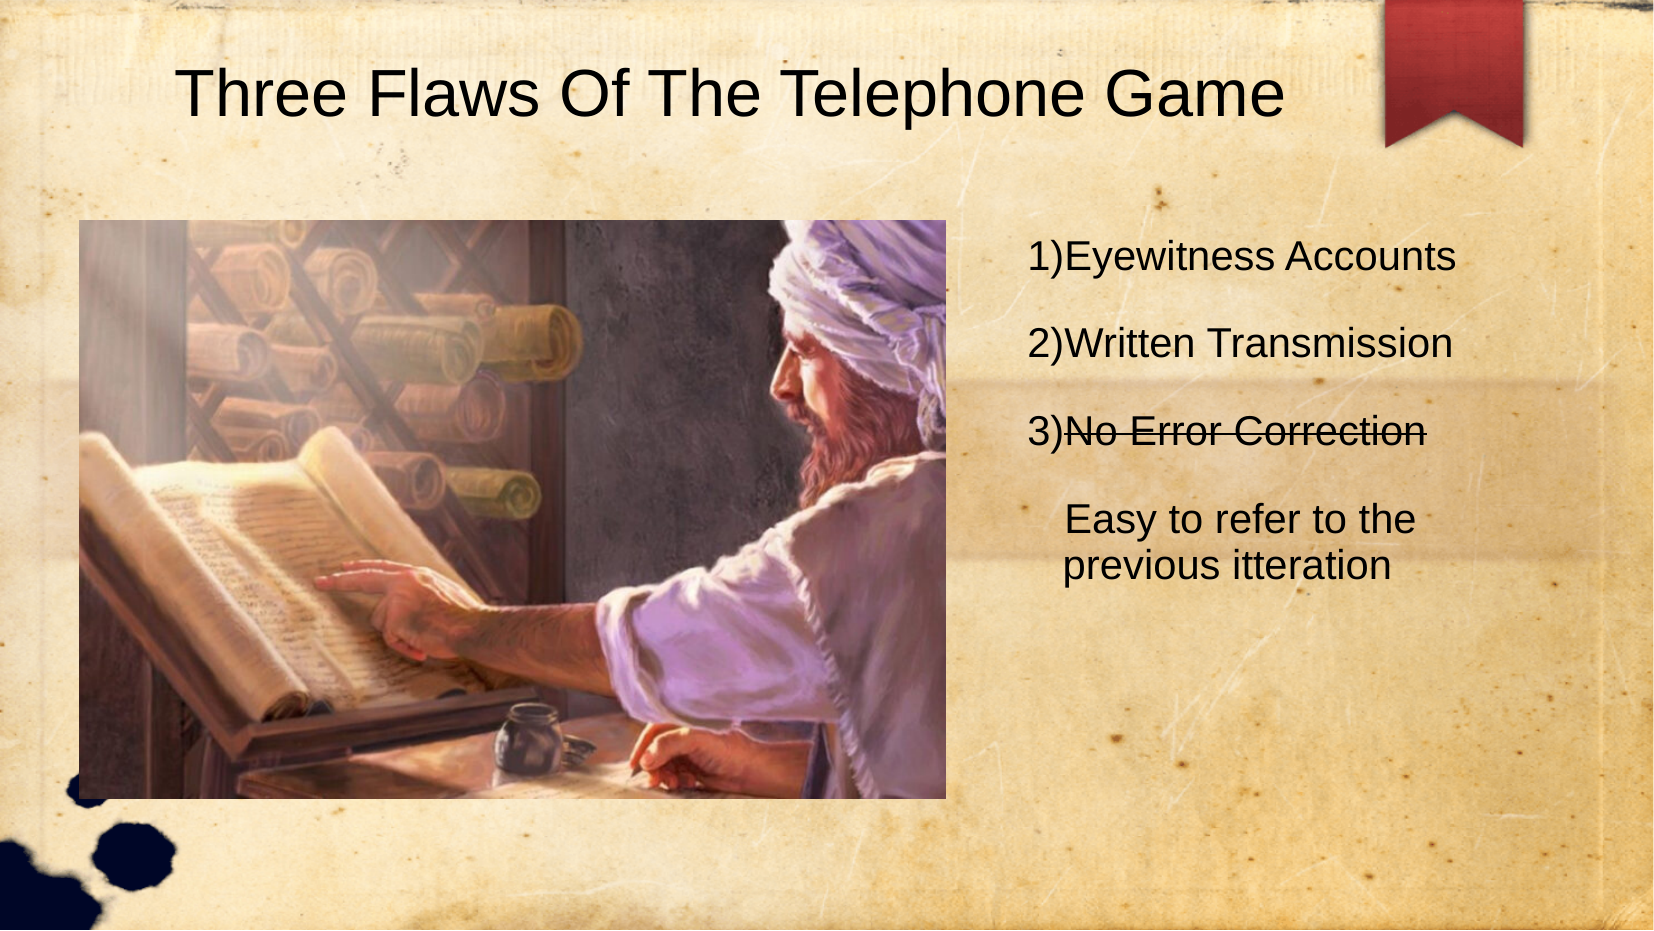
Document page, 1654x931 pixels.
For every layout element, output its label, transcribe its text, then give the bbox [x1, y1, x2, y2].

text_box Eyewitness Accounts Written Transmission No Error Correction Easy to refer to the previous itteration [1012, 225, 1576, 751]
picture [0, 0, 1654, 930]
text_box Three Flaws Of The Telephone Game [112, 37, 1351, 151]
